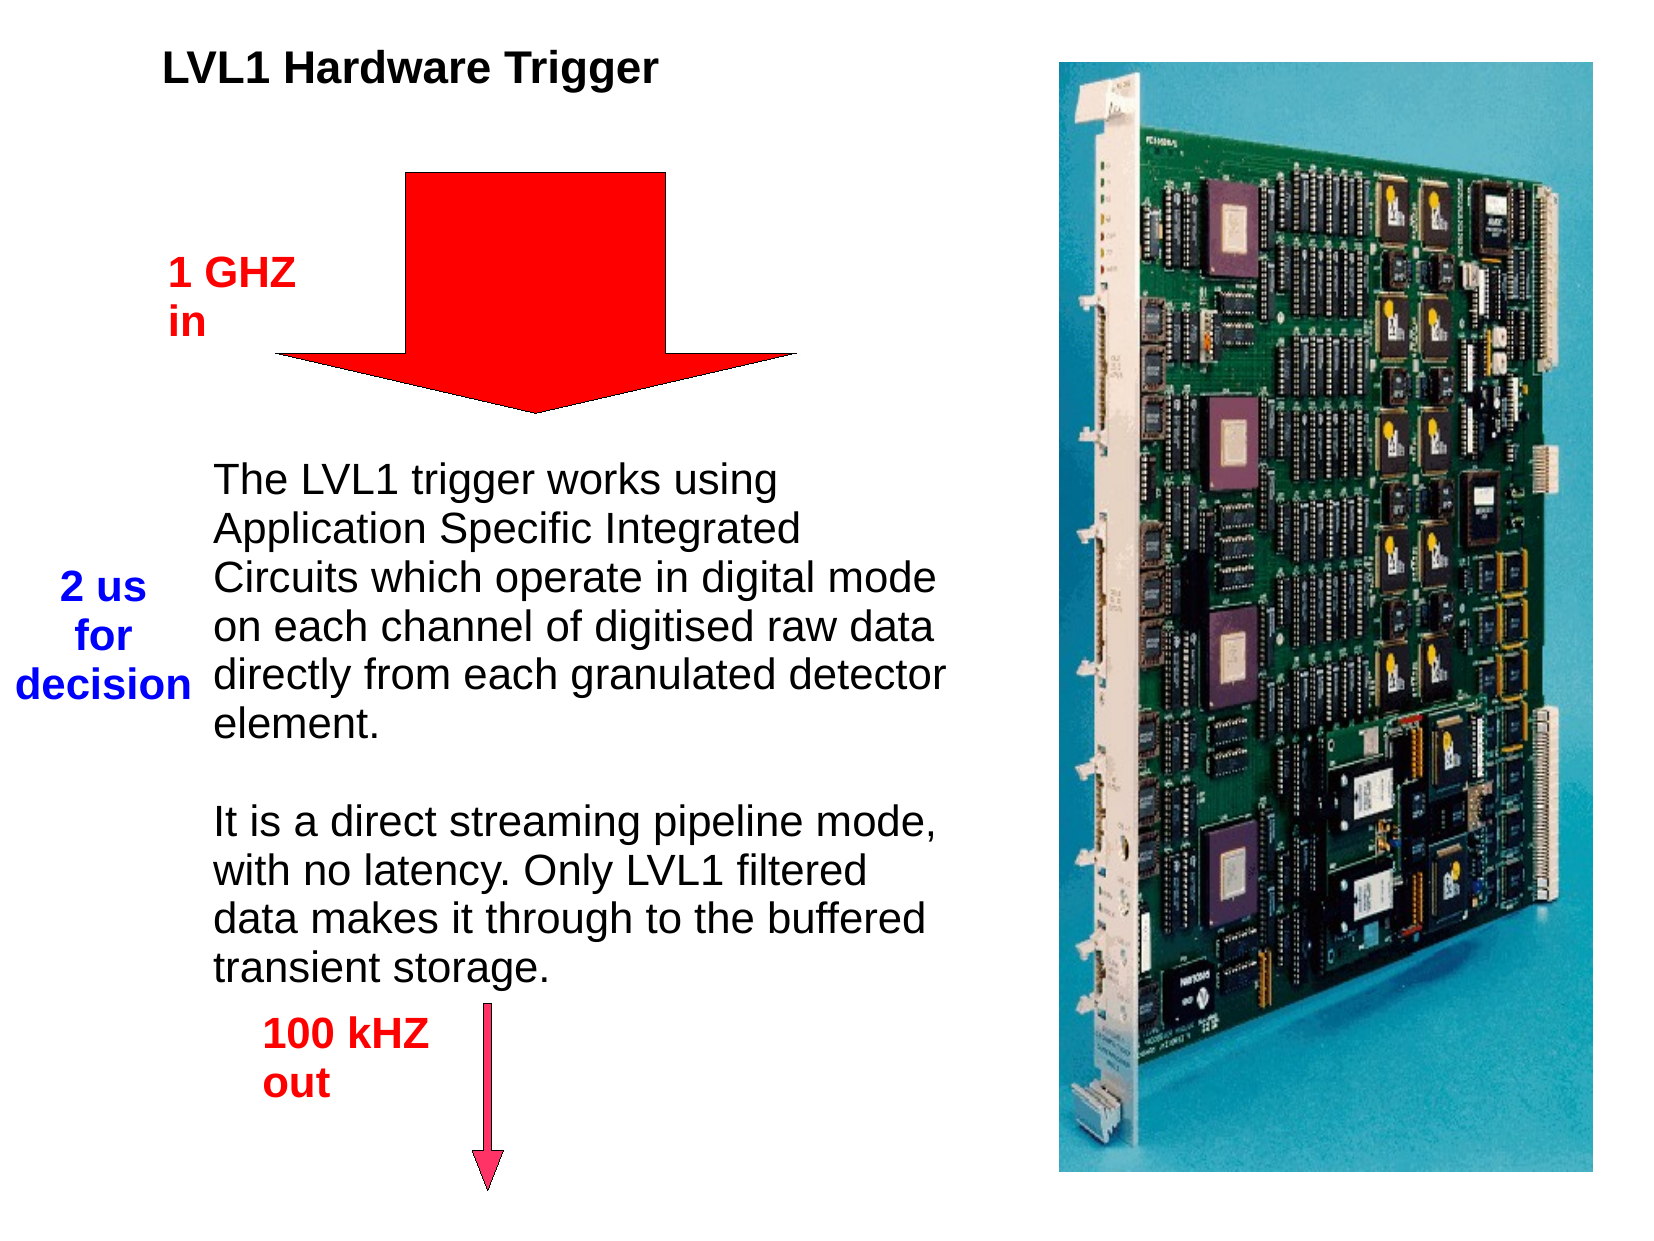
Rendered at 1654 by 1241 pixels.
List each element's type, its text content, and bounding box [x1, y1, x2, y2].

text_box 2 us for decision [0, 554, 237, 724]
picture [1059, 62, 1593, 1172]
text_box [472, 1003, 504, 1191]
text_box [275, 172, 797, 414]
text_box LVL1 Hardware Trigger [147, 34, 695, 113]
text_box 1 GHZ in [153, 241, 344, 356]
text_box 100 kHZ out [247, 1001, 499, 1117]
text_box The LVL1 trigger works using Application Specific Integrated Circuits which operate in digital mode on each channel of digitised raw data directly from each granulated detector element. It is a direct streaming pipeline mode, with no latency. Only LVL1 filtered data makes it through to the buffered transient storage. [198, 447, 964, 997]
